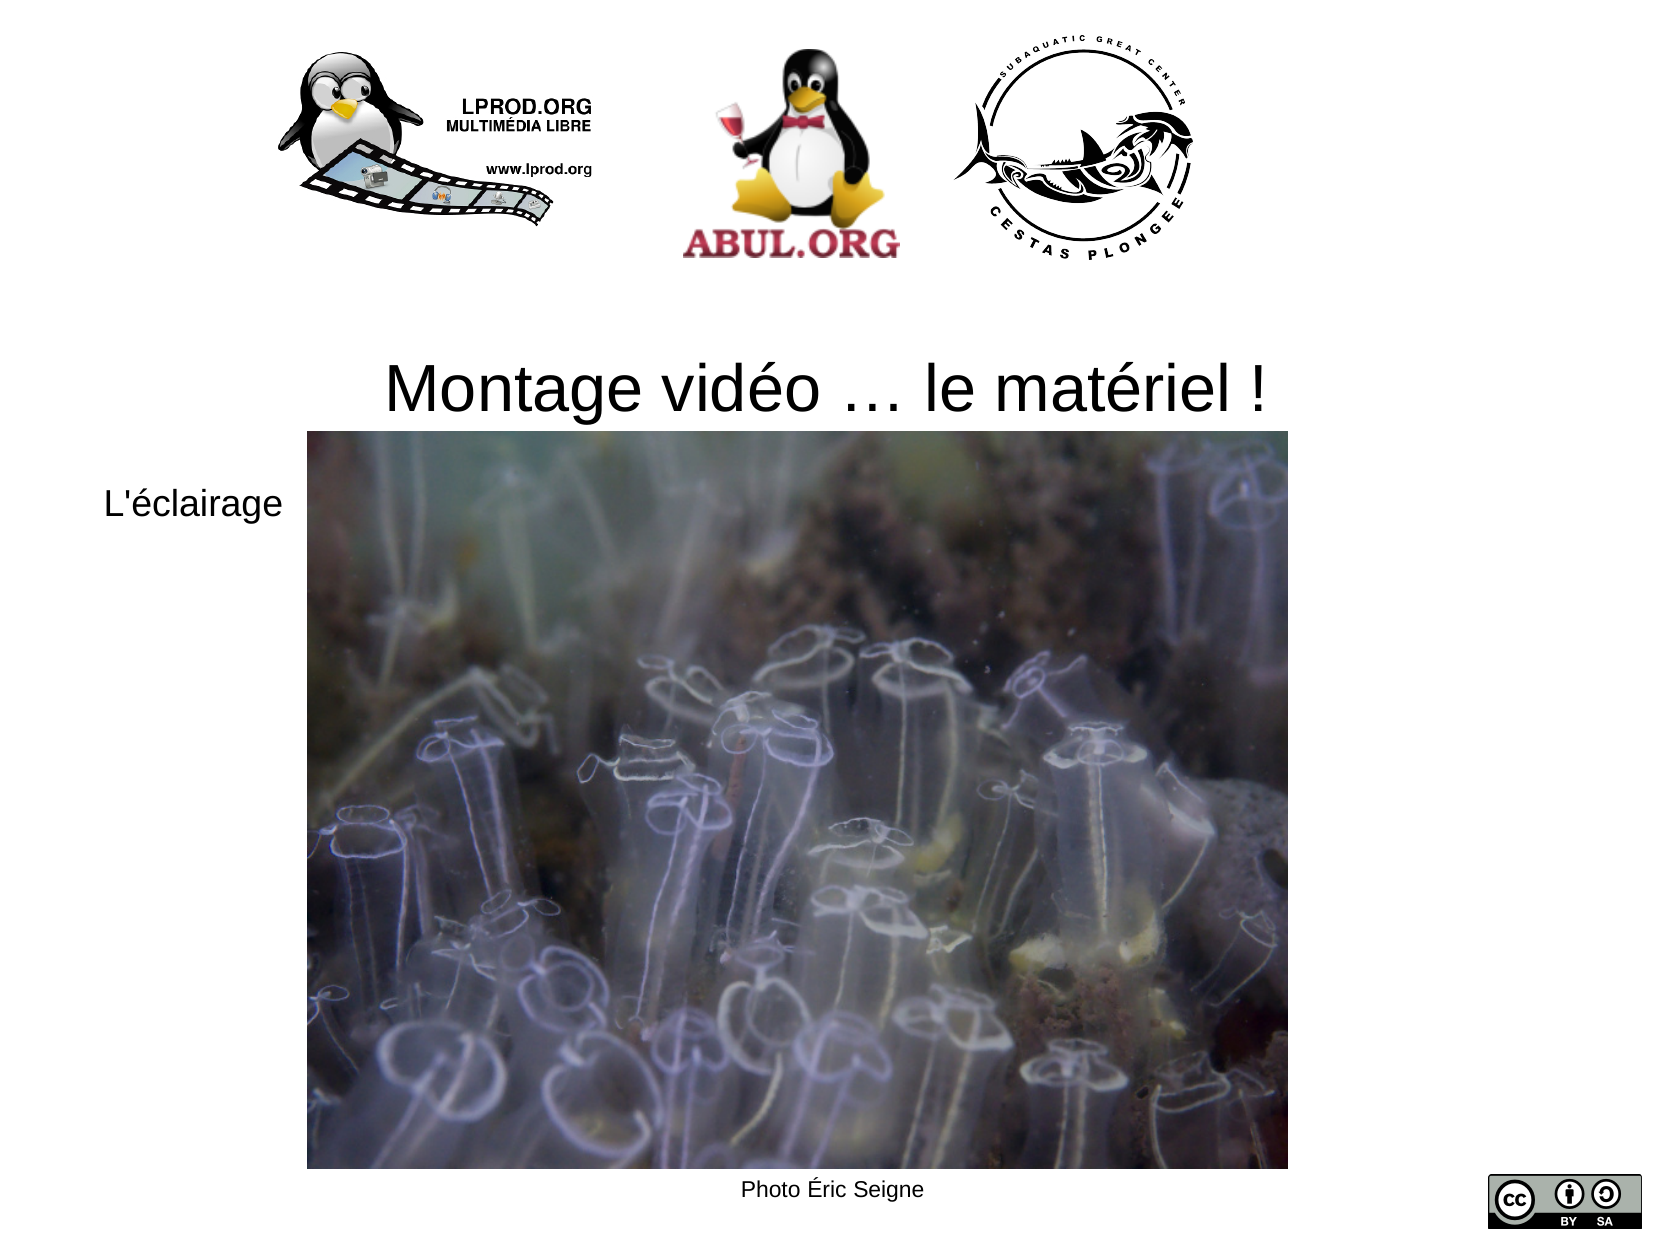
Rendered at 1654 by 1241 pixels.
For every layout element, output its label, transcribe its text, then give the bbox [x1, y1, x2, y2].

picture [953, 35, 1193, 260]
subtitle Montage vidéo … le matériel ! [82, 290, 1571, 1010]
text_box L'éclairage [88, 474, 298, 532]
picture [276, 50, 603, 258]
picture [683, 49, 900, 258]
picture [307, 431, 1288, 1169]
picture [1488, 1174, 1642, 1229]
text_box Photo Éric Seigne [271, 1169, 1394, 1215]
